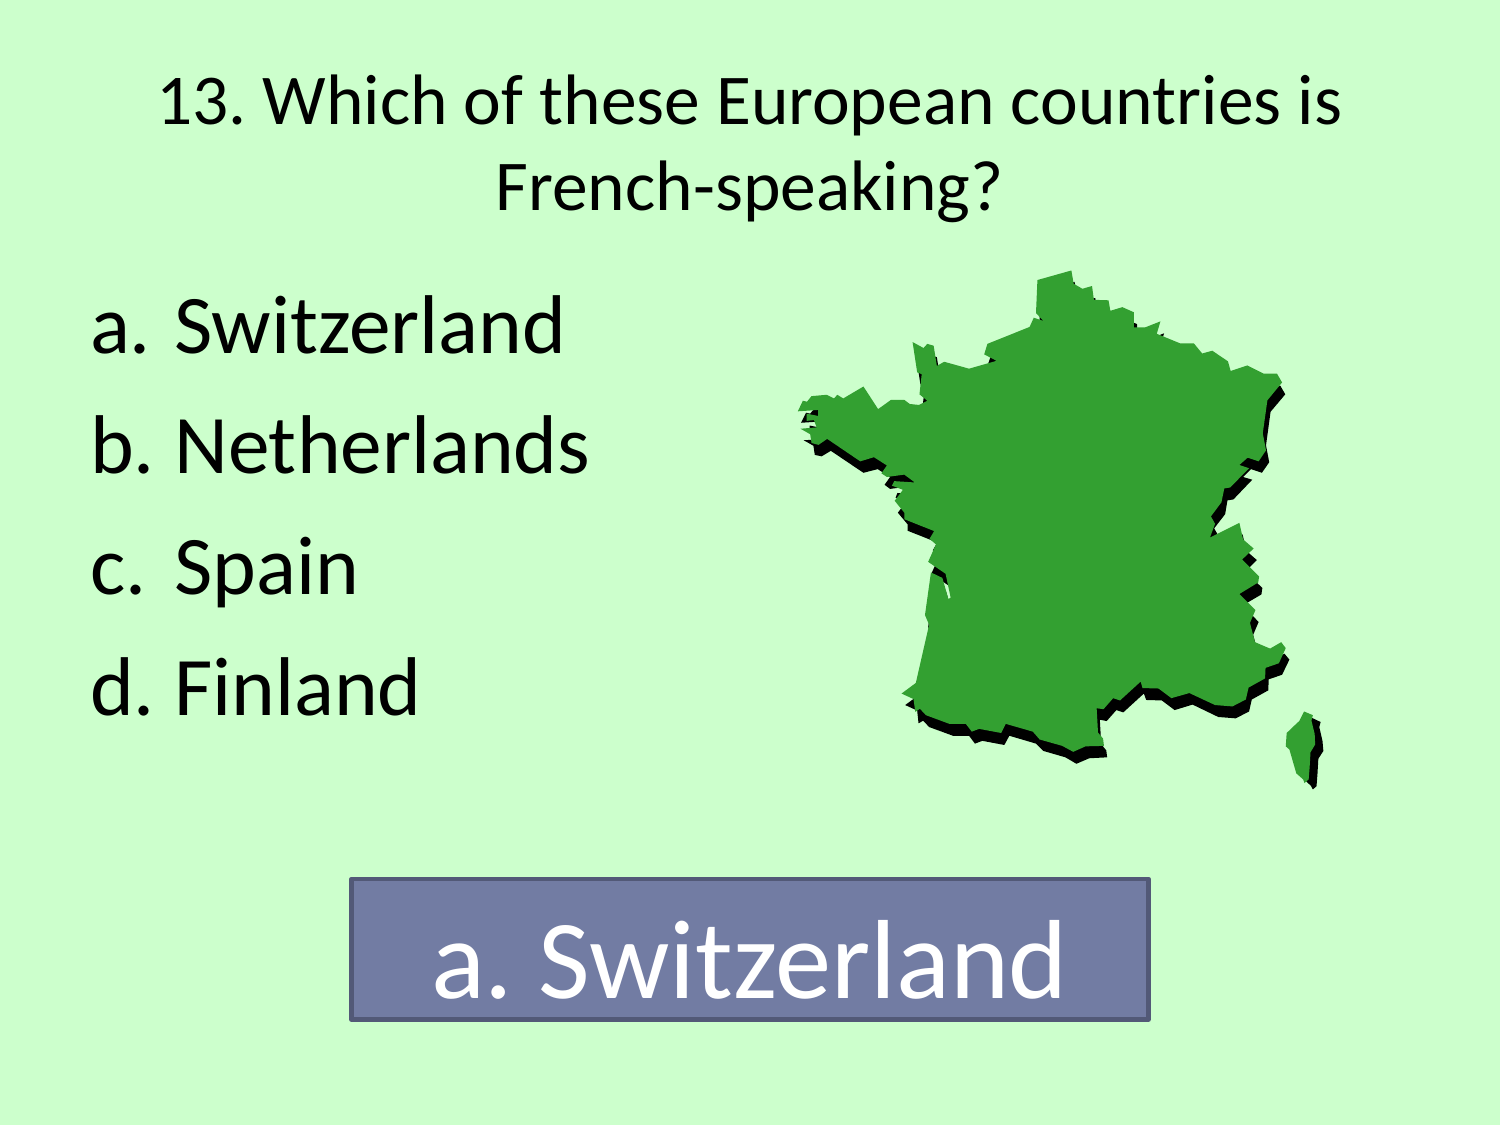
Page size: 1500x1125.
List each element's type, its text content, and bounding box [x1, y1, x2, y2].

list Switzerland Netherlands Spain Finland [75, 262, 1426, 1005]
picture [796, 269, 1325, 791]
title 13. Which of these European countries is French-speaking? [75, 45, 1426, 233]
text_box a. Switzerland [352, 879, 1149, 1020]
